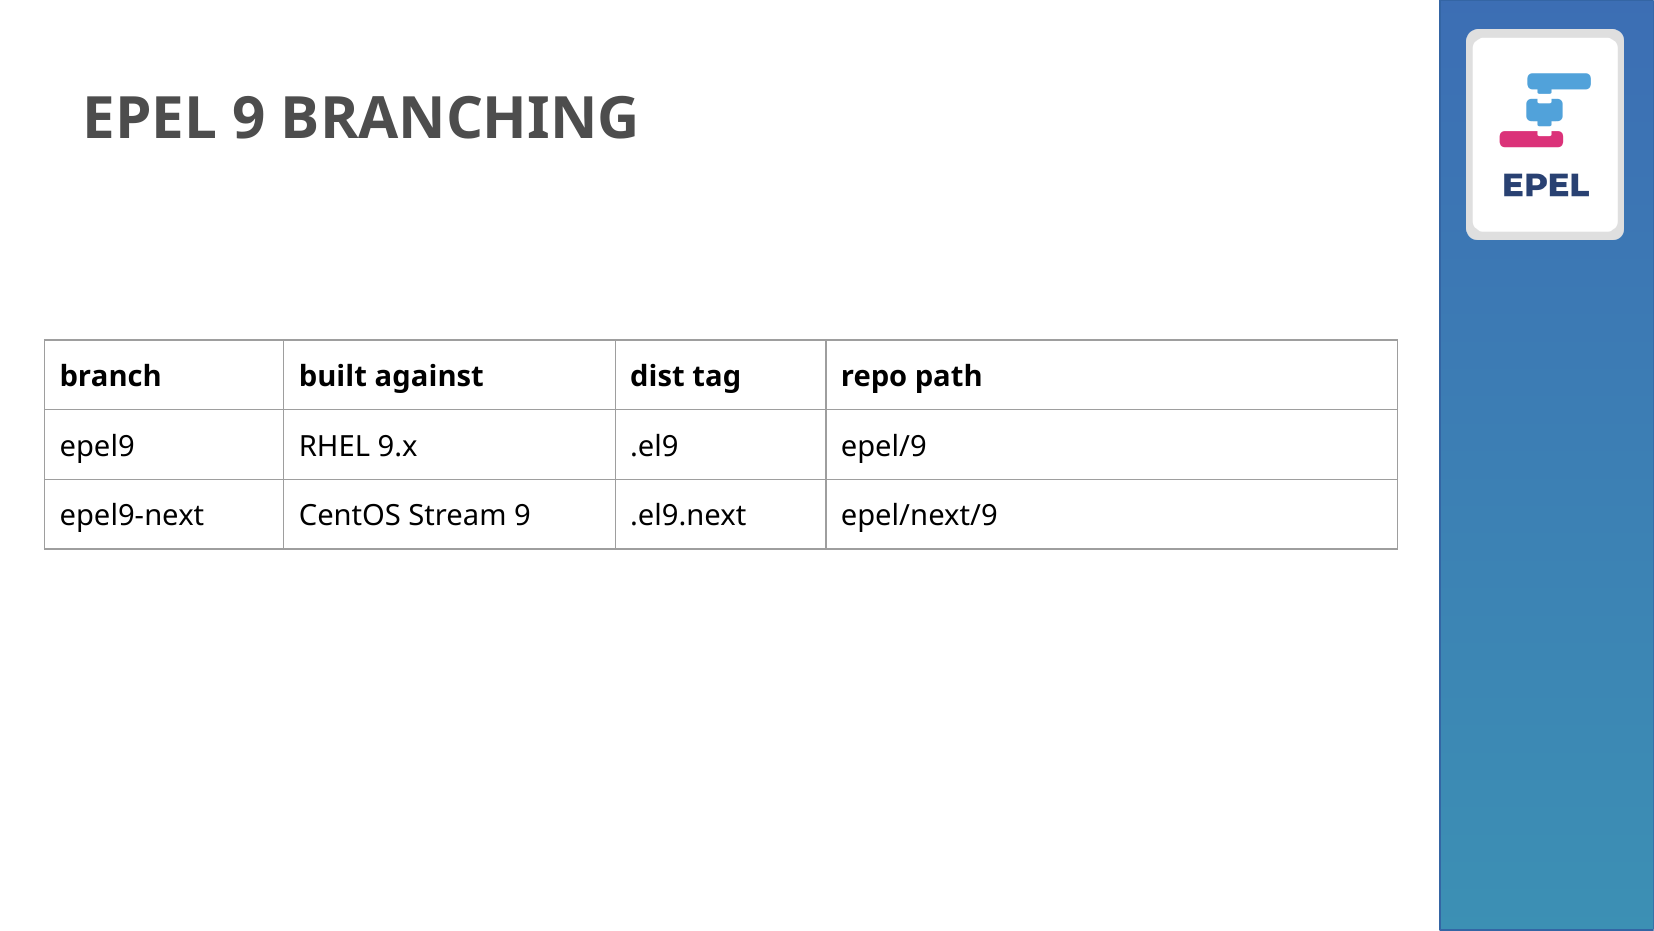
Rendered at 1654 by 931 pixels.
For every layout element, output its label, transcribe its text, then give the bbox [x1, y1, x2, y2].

table_header built against [284, 341, 615, 409]
table_header repo path [827, 341, 1397, 409]
table_cell CentOS Stream 9 [284, 480, 615, 548]
table_header branch [45, 341, 283, 409]
table_cell epel9-next [45, 480, 283, 548]
picture [1466, 29, 1624, 240]
table_cell RHEL 9.x [284, 410, 615, 479]
table_cell epel/next/9 [827, 480, 1397, 548]
table_cell .el9.next [616, 480, 825, 548]
table_cell epel9 [45, 410, 283, 479]
table_cell .el9 [616, 410, 825, 479]
text_box EPEL 9 BRANCHING [82, 37, 1398, 193]
table_header dist tag [616, 341, 825, 409]
table_cell epel/9 [827, 410, 1397, 479]
